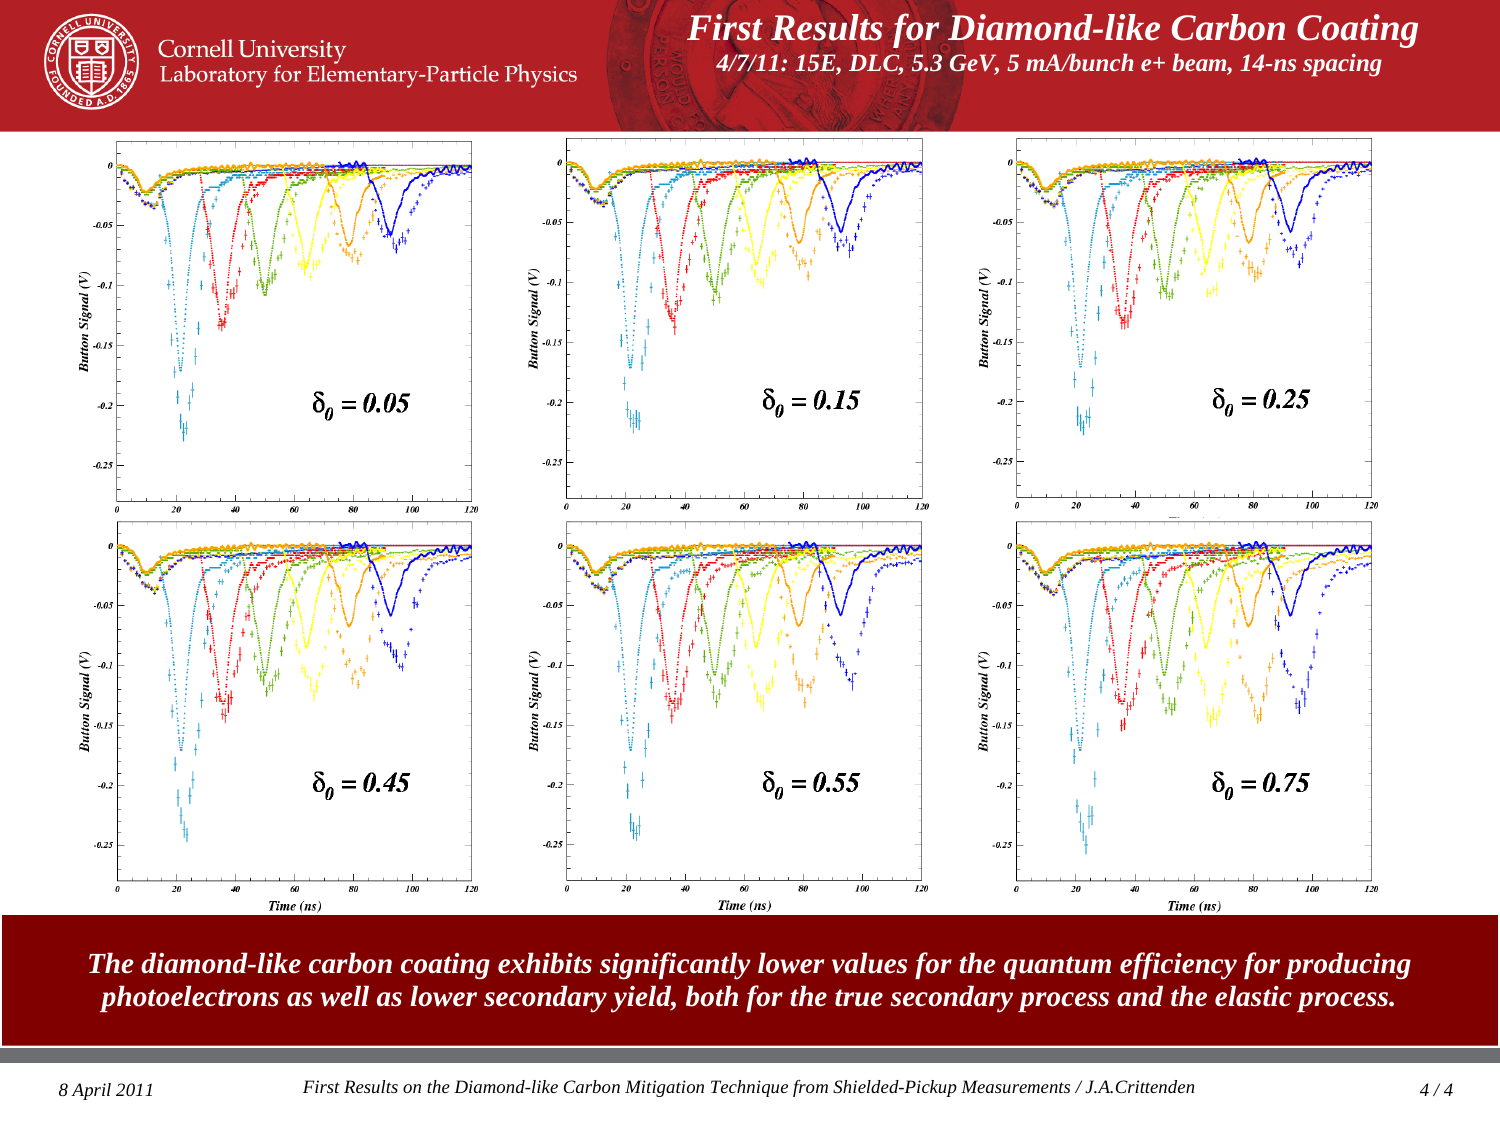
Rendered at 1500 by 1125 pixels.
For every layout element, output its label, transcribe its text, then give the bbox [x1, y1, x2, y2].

picture [975, 134, 1381, 915]
picture [75, 137, 481, 915]
text_box The diamond-like carbon coating exhibits significantly lower values for the quantum efficiency for producing photoelectrons as well as lower secondary yield, both for the true secondary process and the elastic process. [2, 915, 1498, 1046]
text_box First Results for Diamond-like Carbon Coating 4/7/11: 15E, DLC, 5.3 GeV, 5 mA/bunch e+ beam, 14-ns spacing [599, 0, 1500, 113]
picture [525, 134, 931, 915]
picture [0, 0, 1500, 132]
